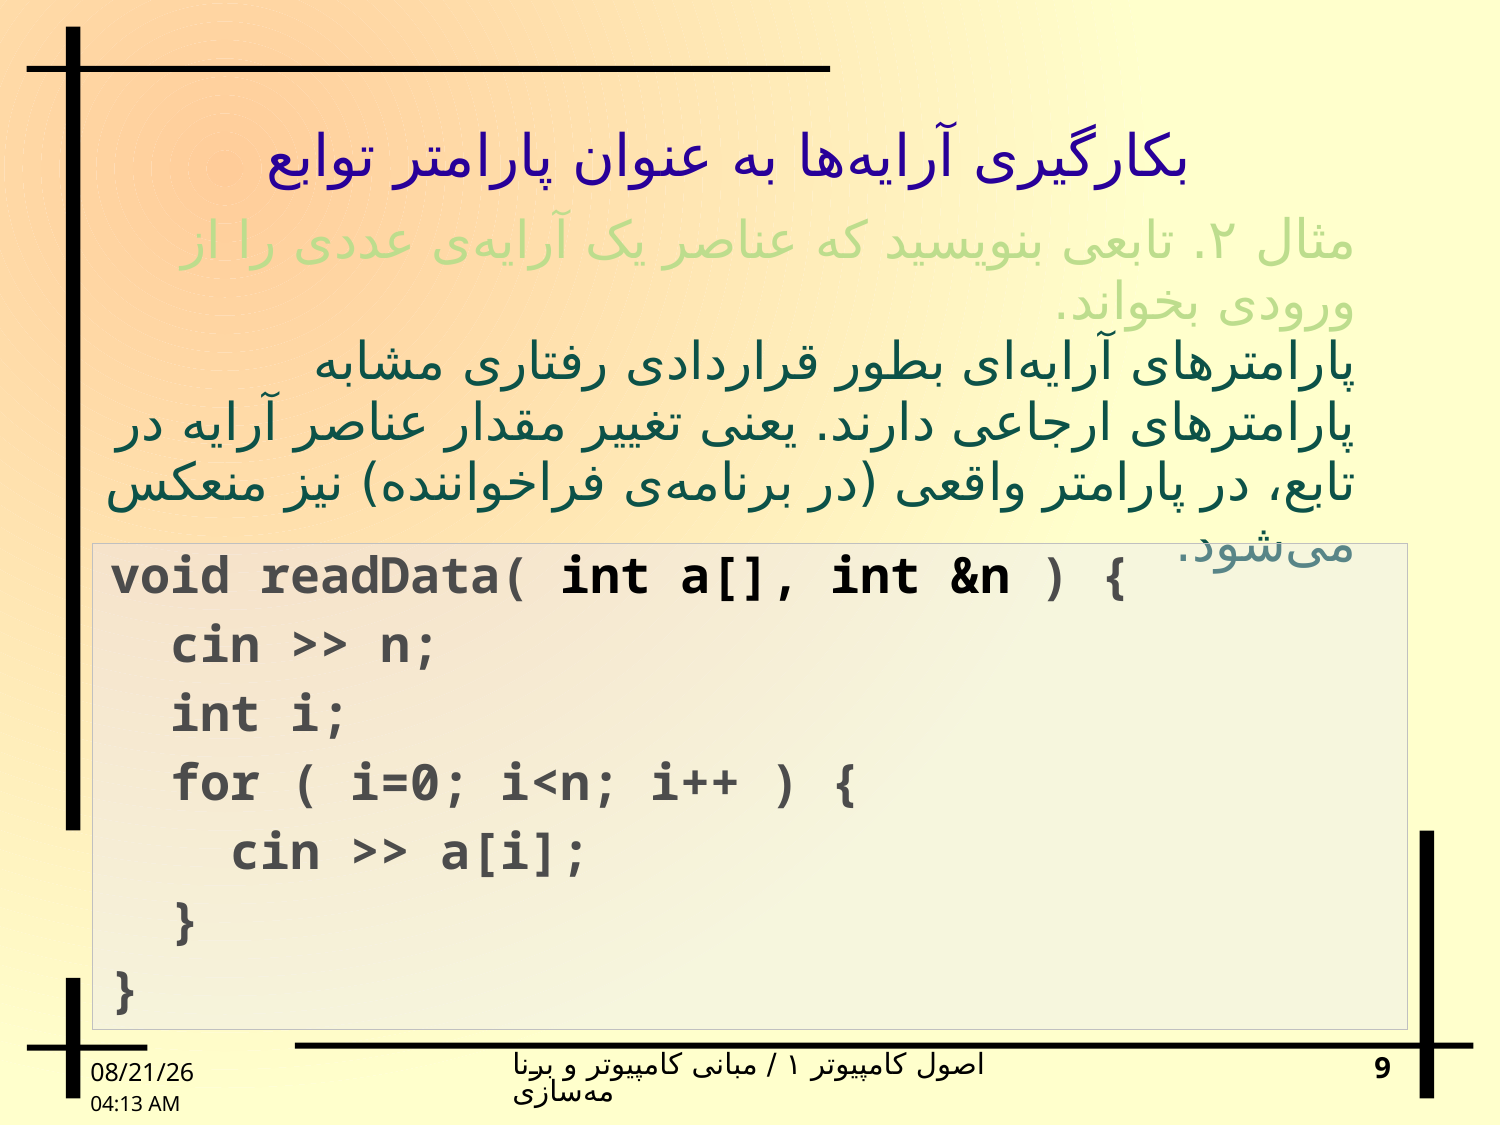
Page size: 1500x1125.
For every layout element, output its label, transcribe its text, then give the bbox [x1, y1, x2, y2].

title بکارگیری آرایه‌ها به عنوان پارامتر توابع [113, 97, 1344, 207]
list مثال ۲. تابعی بنویسید که عناصر یک آرایه‌ی عددی را از ورودی بخواند. پارامترهای آرایه‌ای بطور قراردادی رفتاری مشابه پارامترهای ارجاعی دارند. یعنی تغییر مقدار عناصر آرایه در تابع، در پارامتر واقعی (در برنامه‌ی فراخواننده) نیز منعکس می‌شود. [98, 207, 1410, 537]
text_box void readData( int a[], int &n ) { cin >> n; int i; for ( i=0; i<n; i++ ) { cin >> a[i]; } } [92, 543, 1408, 1030]
